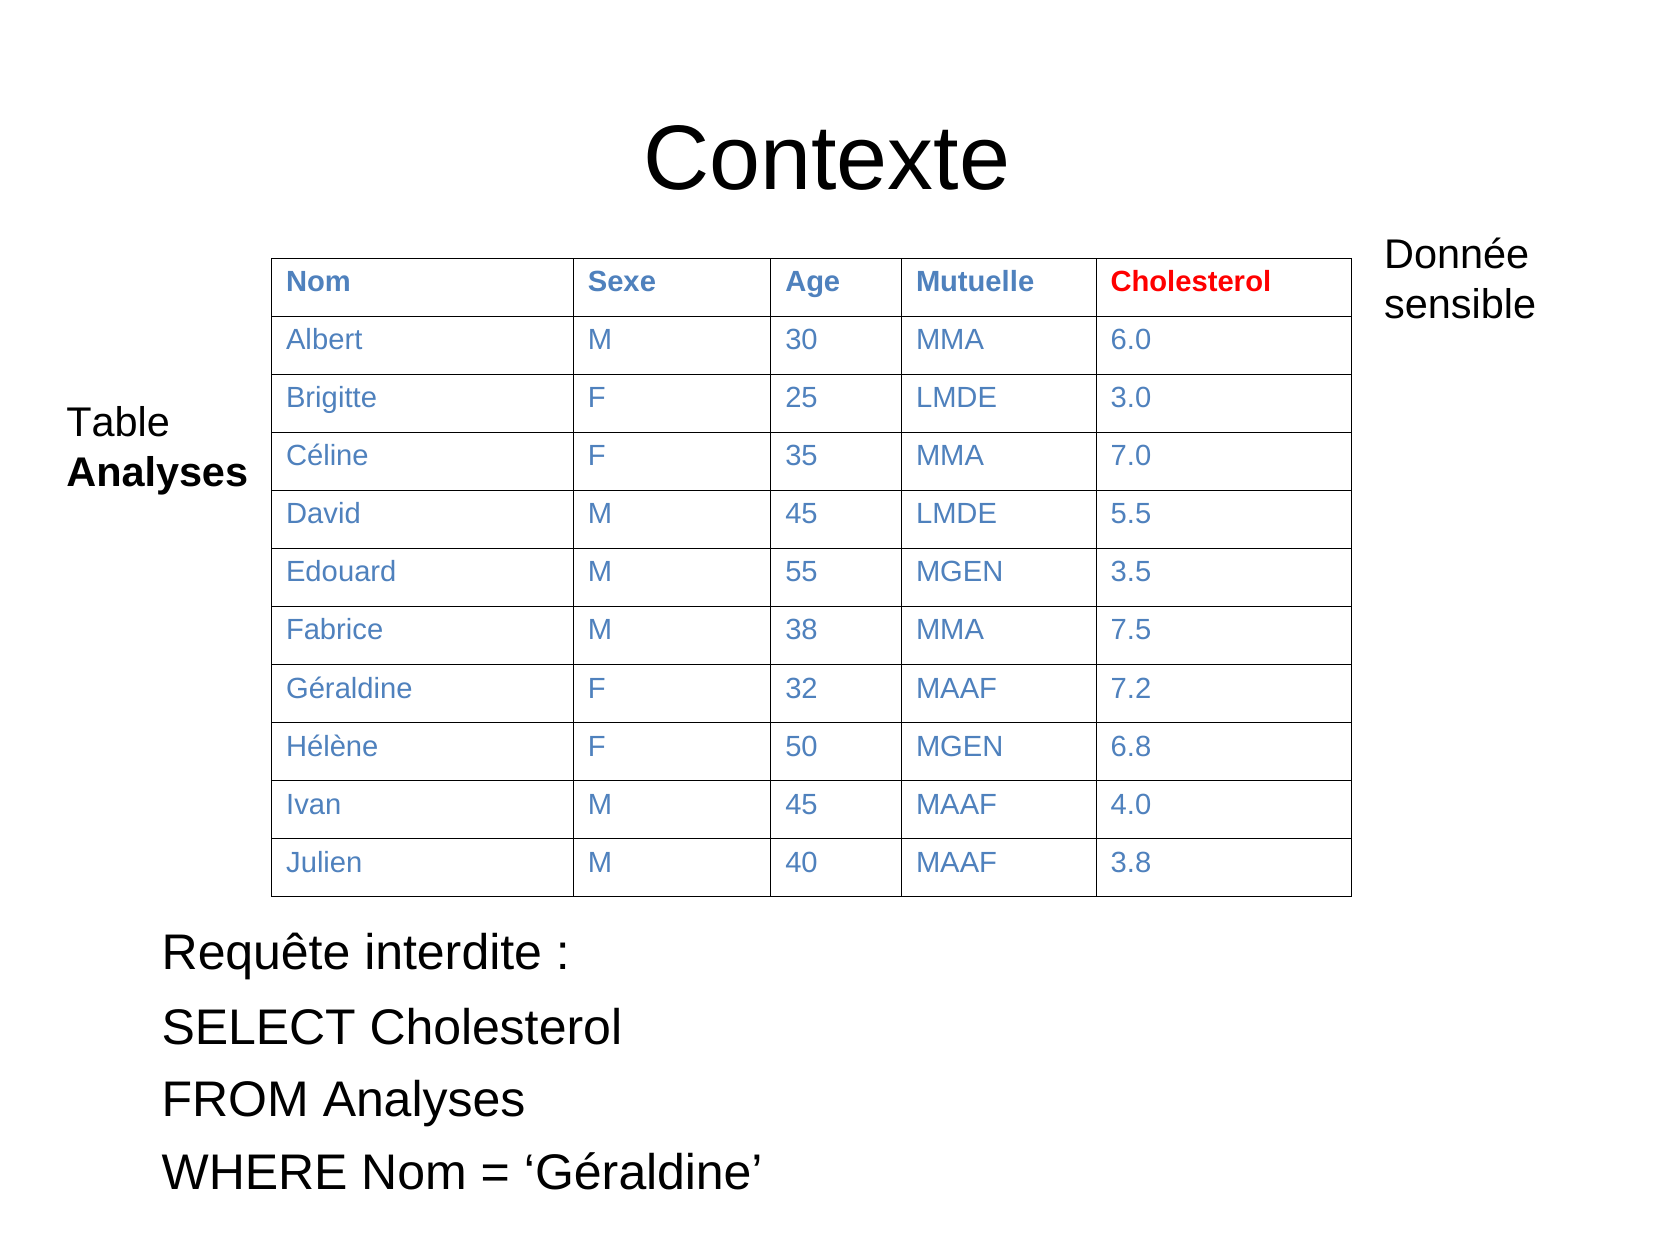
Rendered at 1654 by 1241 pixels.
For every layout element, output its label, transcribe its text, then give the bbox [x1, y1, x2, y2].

table_cell MAAF [902, 839, 1096, 896]
table_cell 6.8 [1097, 723, 1351, 780]
table_cell 50 [771, 723, 901, 780]
table_cell Julien [272, 839, 573, 896]
table_cell Albert [272, 317, 573, 374]
table_cell F [574, 723, 770, 780]
table_header Age [771, 259, 901, 316]
table_header Cholesterol [1097, 259, 1351, 316]
table_cell M [574, 549, 770, 606]
table_cell LMDE [902, 375, 1096, 432]
table_cell David [272, 491, 573, 548]
table_cell Brigitte [272, 375, 573, 432]
table_header Sexe [574, 259, 770, 316]
table_cell 32 [771, 665, 901, 722]
table_cell MAAF [902, 665, 1096, 722]
table_cell M [574, 491, 770, 548]
table_cell Hélène [272, 723, 573, 780]
text_box Table Analyses [51, 387, 264, 503]
table_cell 7.0 [1097, 433, 1351, 490]
table_cell 35 [771, 433, 901, 490]
table_cell Ivan [272, 781, 573, 838]
table_cell MGEN [902, 549, 1096, 606]
table_cell 30 [771, 317, 901, 374]
table_cell 3.8 [1097, 839, 1351, 896]
table_cell 6.0 [1097, 317, 1351, 374]
table_cell Fabrice [272, 607, 573, 664]
table_cell 25 [771, 375, 901, 432]
table_cell M [574, 781, 770, 838]
table_header Nom [272, 259, 573, 316]
table_cell 3.0 [1097, 375, 1351, 432]
text_box Donnée sensible [1369, 219, 1556, 335]
table_cell M [574, 839, 770, 896]
table_cell 45 [771, 491, 901, 548]
text_box Requête interdite : SELECT Cholesterol FROM Analyses WHERE Nom = ‘Géraldine’ [90, 904, 1589, 1176]
table_cell 45 [771, 781, 901, 838]
table_cell Céline [272, 433, 573, 490]
table_cell MMA [902, 433, 1096, 490]
table_cell 7.5 [1097, 607, 1351, 664]
table_cell LMDE [902, 491, 1096, 548]
table_cell F [574, 665, 770, 722]
table_header Mutuelle [902, 259, 1096, 316]
table_cell 38 [771, 607, 901, 664]
table_cell MGEN [902, 723, 1096, 780]
table_cell Géraldine [272, 665, 573, 722]
table_cell M [574, 317, 770, 374]
table_cell MMA [902, 317, 1096, 374]
table_cell MMA [902, 607, 1096, 664]
table_cell 40 [771, 839, 901, 896]
table_cell M [574, 607, 770, 664]
table_cell F [574, 375, 770, 432]
table_cell 4.0 [1097, 781, 1351, 838]
table_cell MAAF [902, 781, 1096, 838]
table_cell 7.2 [1097, 665, 1351, 722]
table_cell F [574, 433, 770, 490]
table_cell 5.5 [1097, 491, 1351, 548]
table_cell 55 [771, 549, 901, 606]
text_box Contexte [82, 49, 1571, 257]
table_cell 3.5 [1097, 549, 1351, 606]
table_cell Edouard [272, 549, 573, 606]
